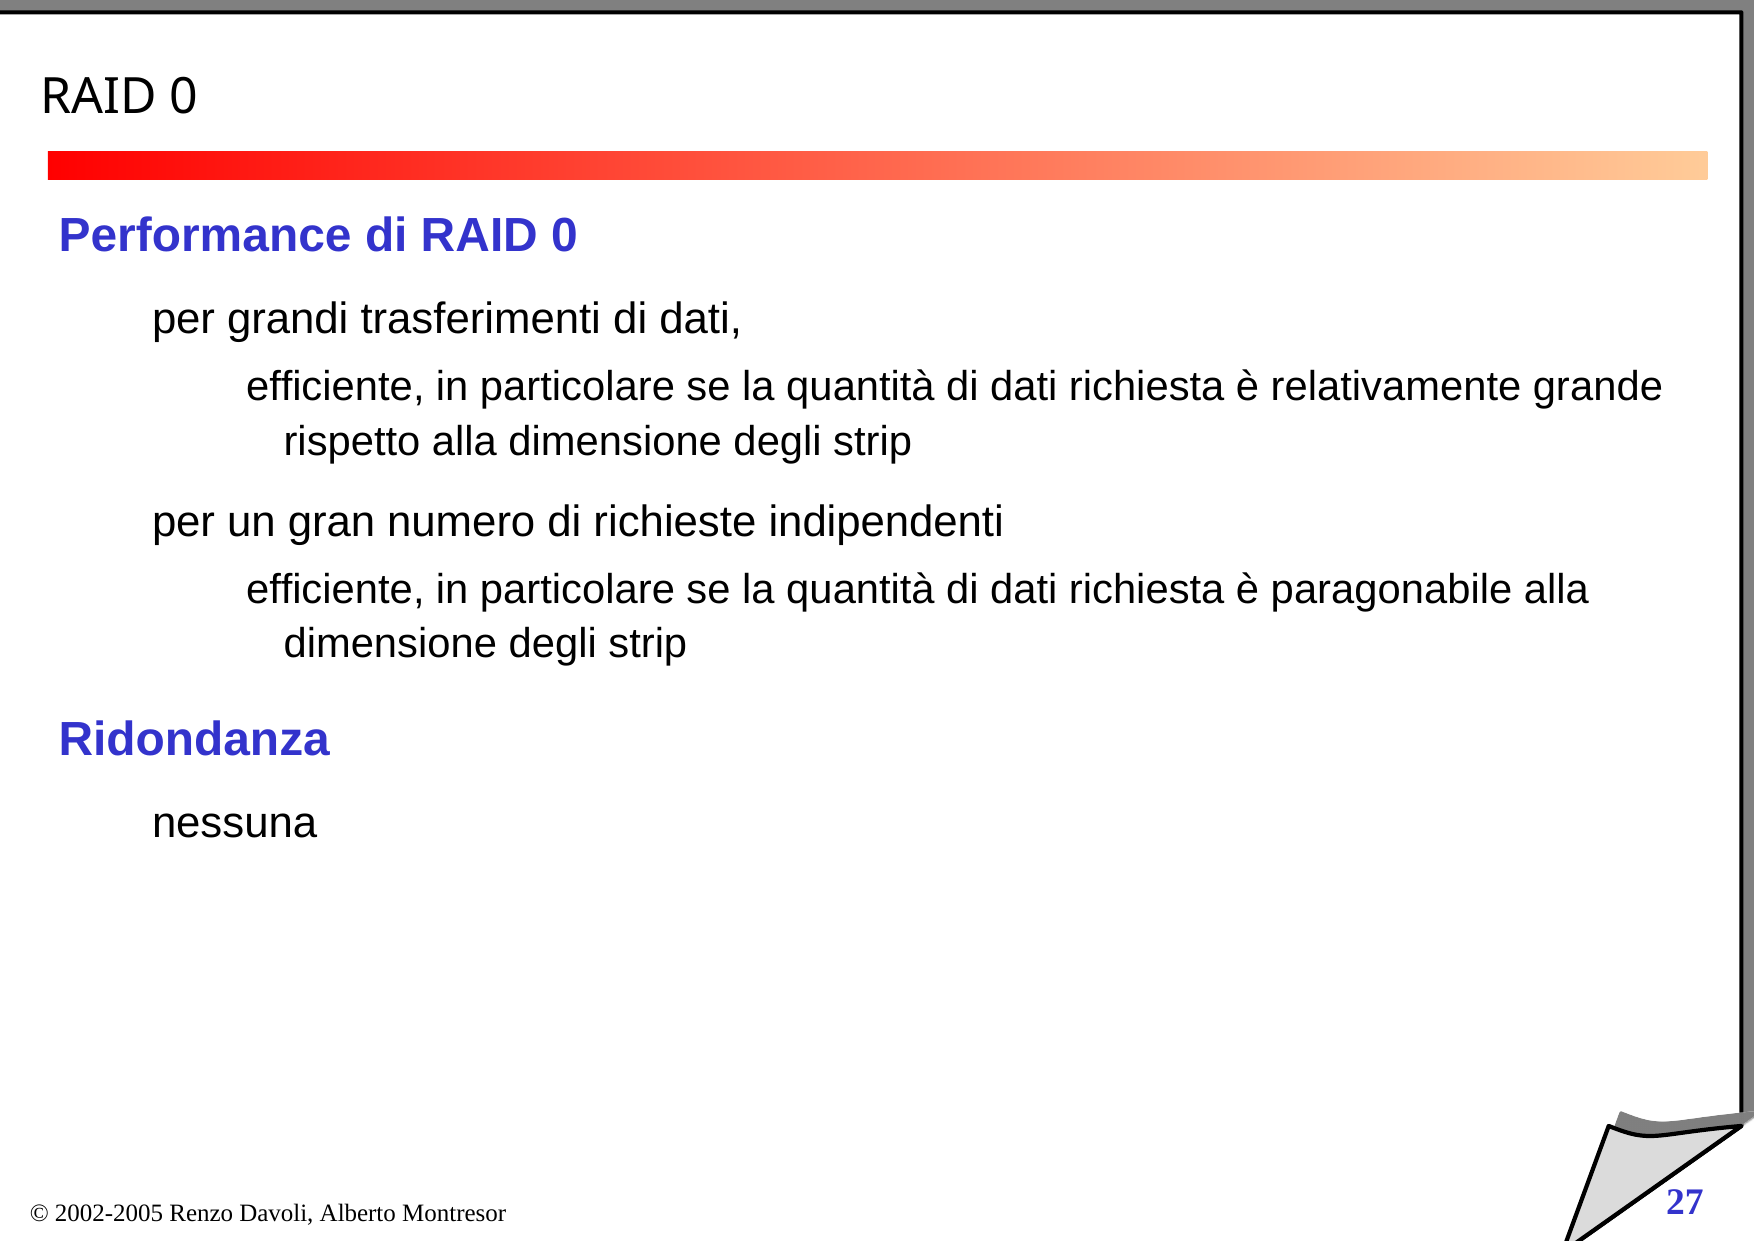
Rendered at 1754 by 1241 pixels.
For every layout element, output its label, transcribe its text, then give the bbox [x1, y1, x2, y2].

text_box 14 [750, 152, 754, 179]
title RAID 0 [40, 49, 1714, 144]
list Performance di RAID 0 per grandi trasferimenti di dati, efficiente, in particolare se la quantità di dati richiesta è relativamente grande rispetto alla dimensione degli strip per un gran numero di richieste indipendenti efficiente, in particolare se la quantità di dati richiesta è paragonabile alla dimensione degli strip Ridondanza nessuna [58, 206, 1696, 913]
